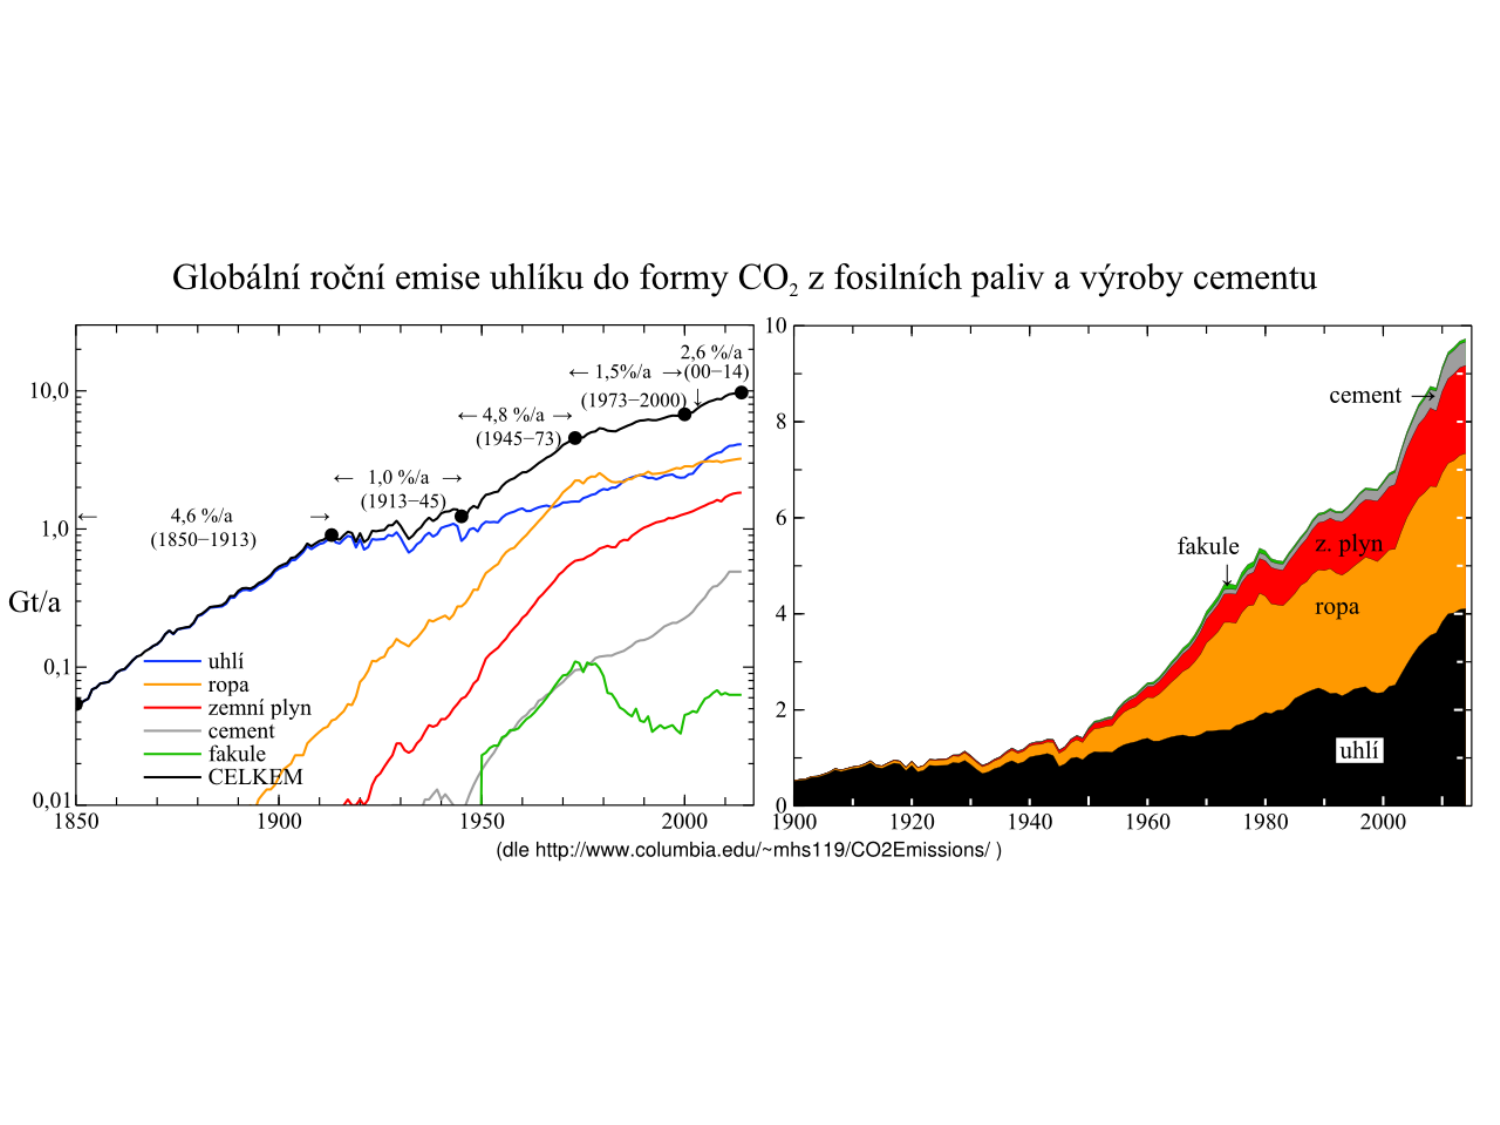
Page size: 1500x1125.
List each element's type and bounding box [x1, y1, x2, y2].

picture [0, 254, 1500, 870]
